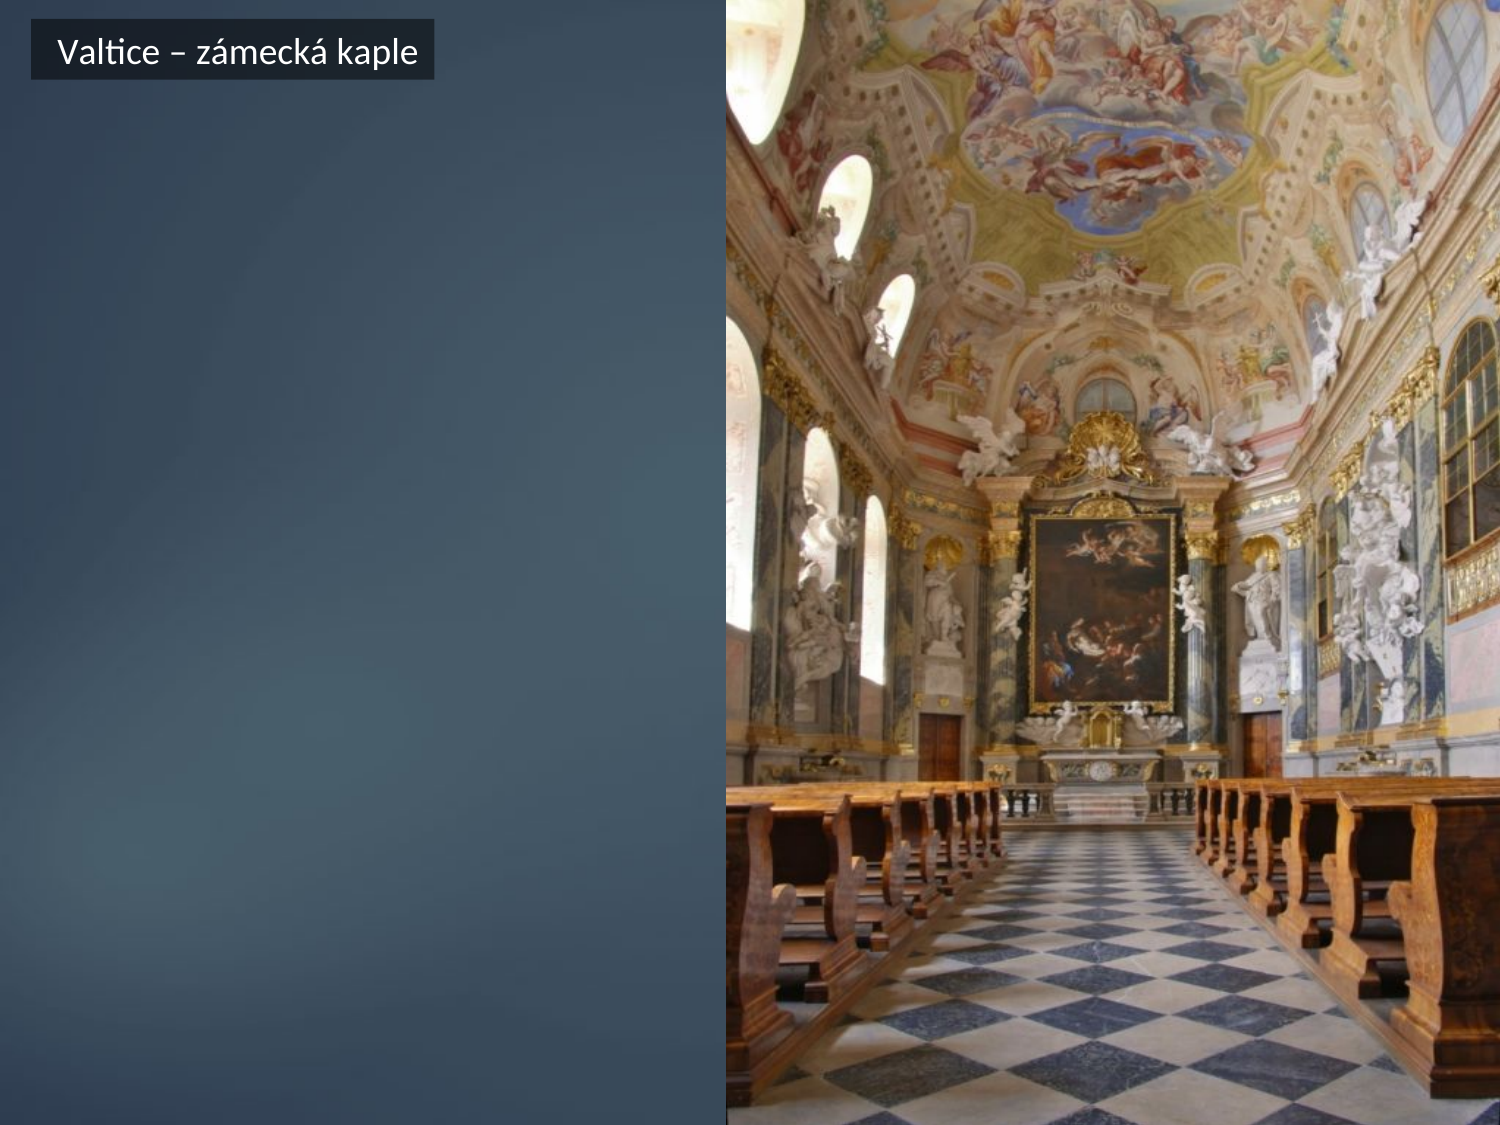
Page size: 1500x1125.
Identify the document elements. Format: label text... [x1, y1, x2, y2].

picture [0, 0, 1500, 1125]
text_box Valtice – zámecká kaple [42, 18, 434, 80]
text_box [31, 18, 42, 80]
